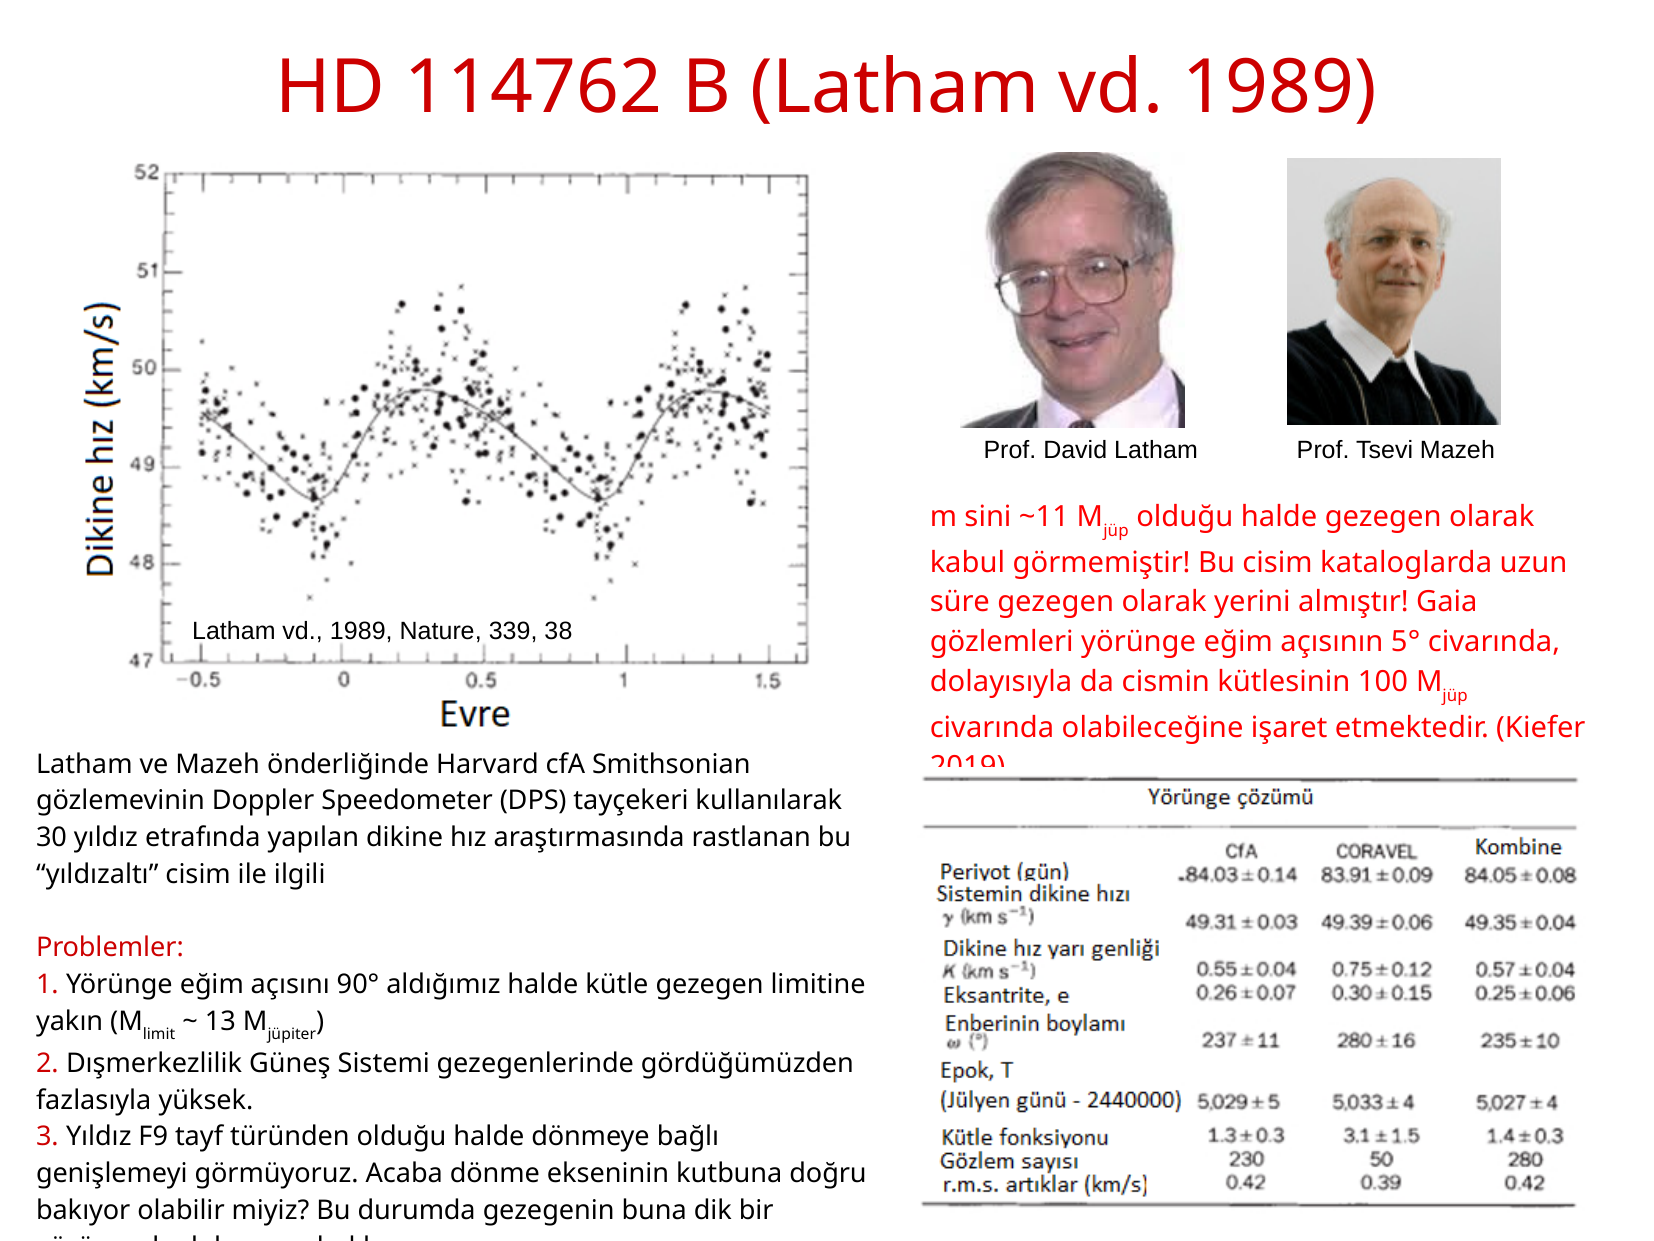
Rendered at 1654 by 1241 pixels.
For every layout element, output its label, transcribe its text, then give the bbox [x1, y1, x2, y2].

text_box Latham ve Mazeh önderliğinde Harvard cfA Smithsonian gözlemevinin Doppler Speedometer (DPS) tayçekeri kullanılarak 30 yıldız etrafında yapılan dikine hız araştırmasında rastlanan bu “yıldızaltı” cisim ile ilgili Problemler: 1. Yörünge eğim açısını 90° aldığımız halde kütle gezegen limitine yakın (Mlimit ~ 13 Mjüpiter) 2. Dışmerkezlilik Güneş Sistemi gezegenlerinde gördüğümüzden fazlasıyla yüksek. 3. Yıldız F9 tayf türünden olduğu halde dönmeye bağlı genişlemeyi görmüyoruz. Acaba dönme ekseninin kutbuna doğru bakıyor olabilir miyiz? Bu durumda gezegenin buna dik bir yörüngede dolaşması beklenmez. [21, 736, 891, 1221]
picture [915, 767, 1586, 1214]
title HD 114762 B (Latham vd. 1989) [82, 16, 1571, 151]
text_box Prof. David Latham [968, 428, 1214, 472]
picture [43, 129, 826, 745]
picture [1287, 158, 1501, 425]
text_box Latham vd., 1989, Nature, 339, 38 [177, 608, 883, 653]
picture [960, 152, 1185, 428]
text_box m sini ~11 Mjüp olduğu halde gezegen olarak kabul görmemiştir! Bu cisim kataloglarda uzun süre gezegen olarak yerini almıştır! Gaia gözlemleri yörünge eğim açısının 5° civarında, dolayısıyla da cismin kütlesinin 100 Mjüp civarında olabileceğine işaret etmektedir. (Kiefer 2019). [915, 487, 1606, 768]
text_box Prof. Tsevi Mazeh [1281, 428, 1511, 472]
